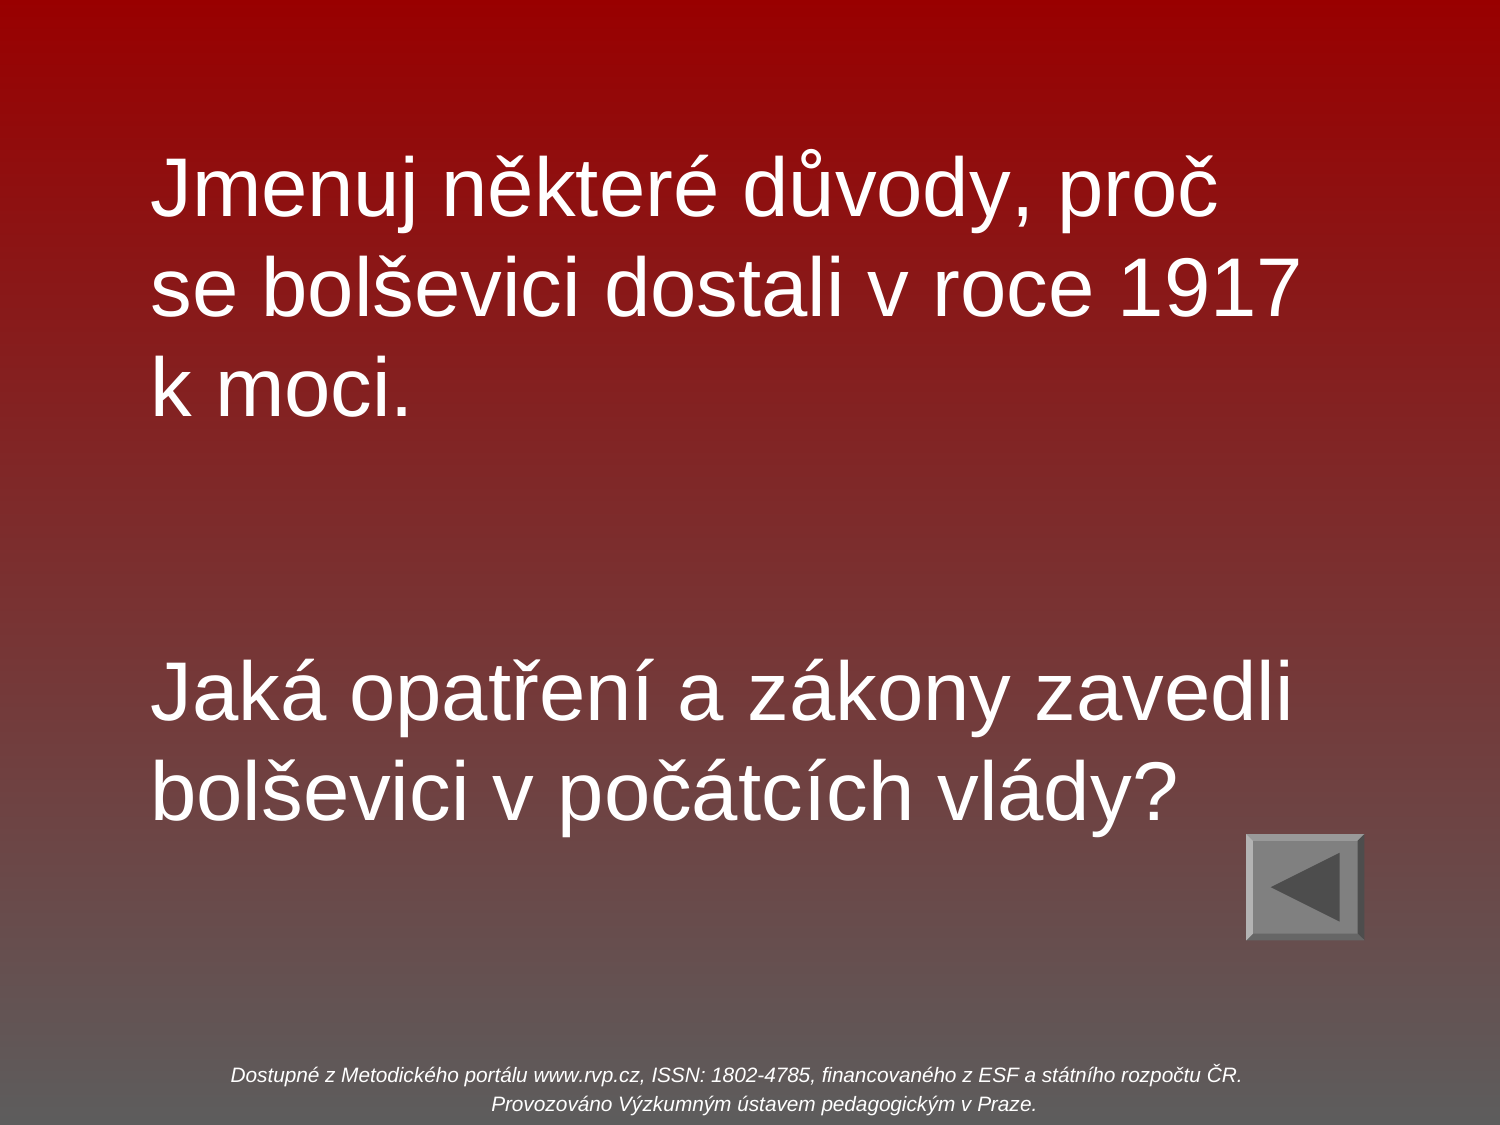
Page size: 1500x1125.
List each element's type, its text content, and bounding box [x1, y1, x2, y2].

text_box Dostupné z Metodického portálu www.rvp.cz, ISSN: 1802-4785, financovaného z ESF a státního rozpočtu ČR. Provozováno Výzkumným ústavem pedagogickým v Praze. [159, 1054, 1320, 1125]
text_box Jmenuj některé důvody, proč se bolševici dostali v roce 1917 k moci. Jaká opatření a zákony zavedli bolševici v počátcích vlády? [135, 125, 1341, 845]
text_box [1247, 834, 1365, 941]
